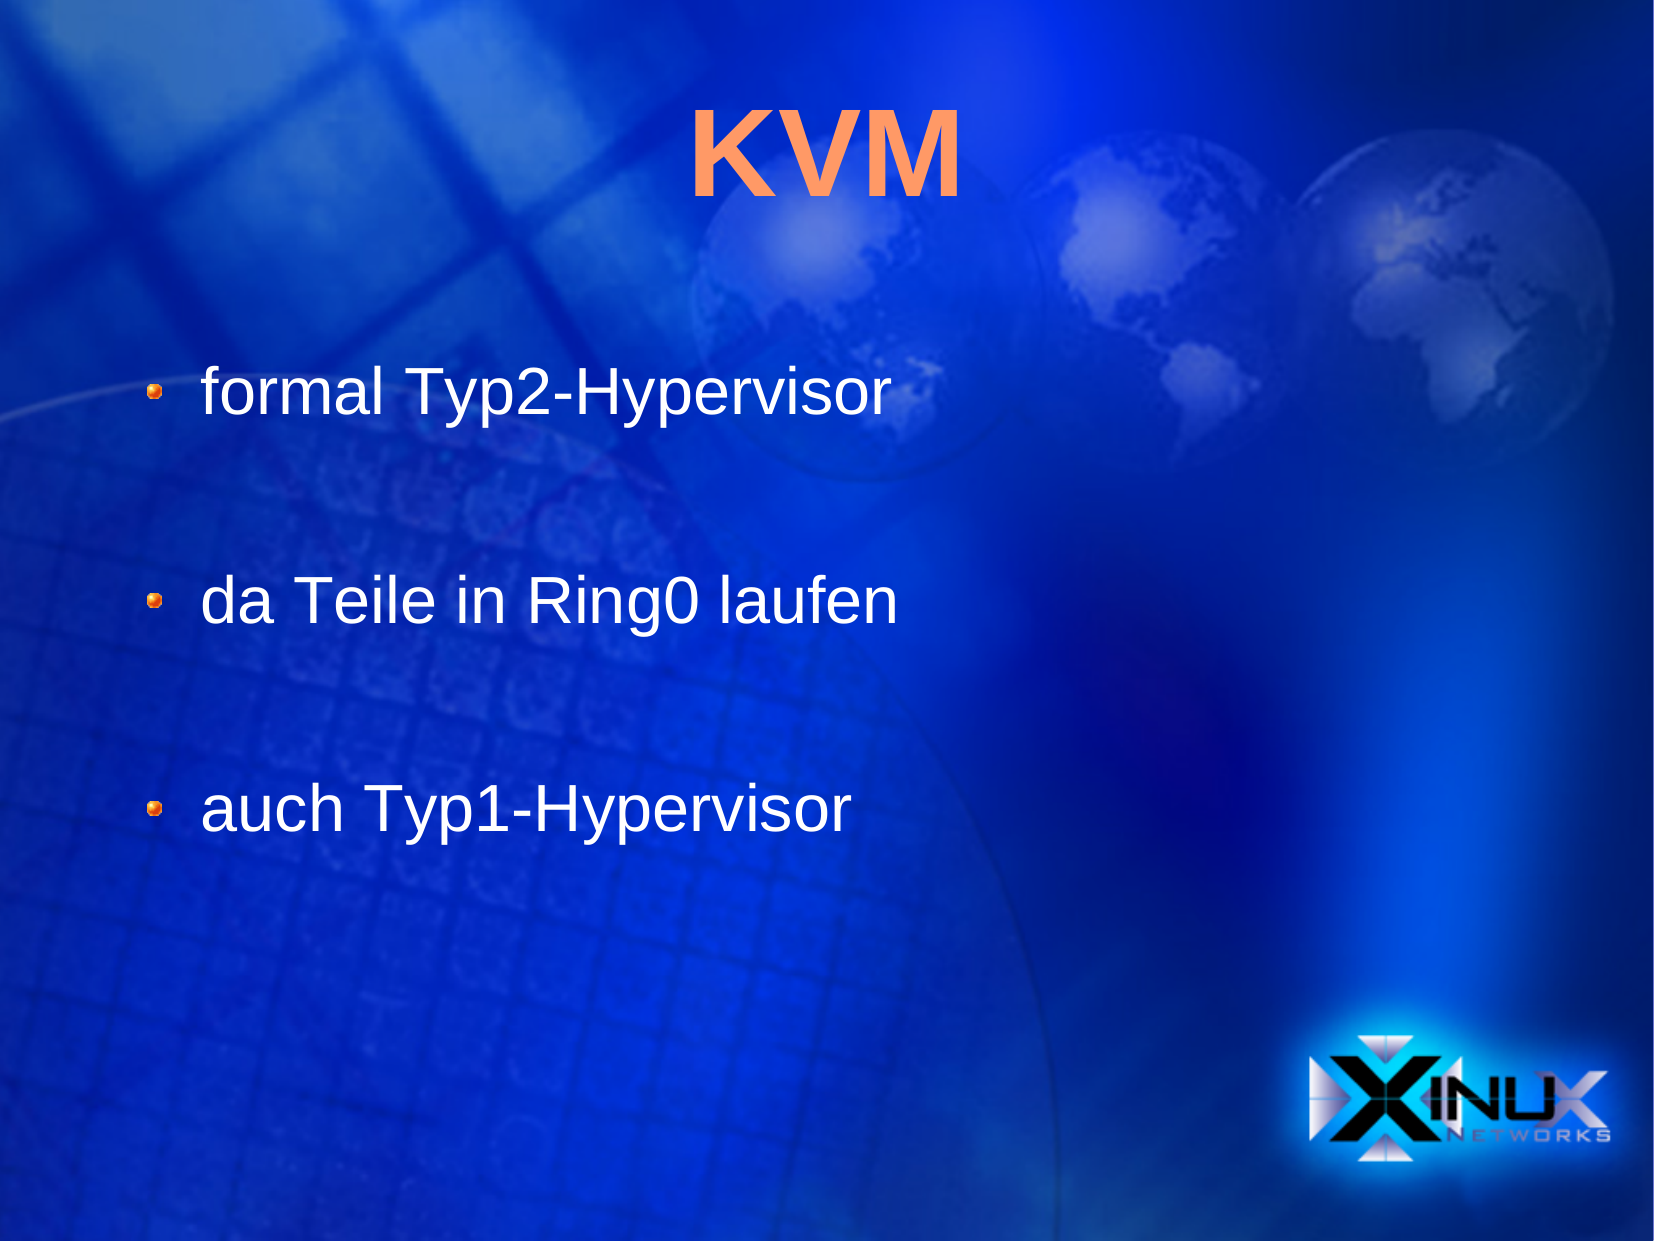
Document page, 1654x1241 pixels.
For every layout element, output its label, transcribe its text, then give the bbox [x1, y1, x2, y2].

title KVM [82, 0, 1571, 314]
picture [0, 0, 1654, 1241]
list formal Typ2-Hypervisor da Teile in Ring0 laufen auch Typ1-Hypervisor [59, 354, 1548, 1159]
